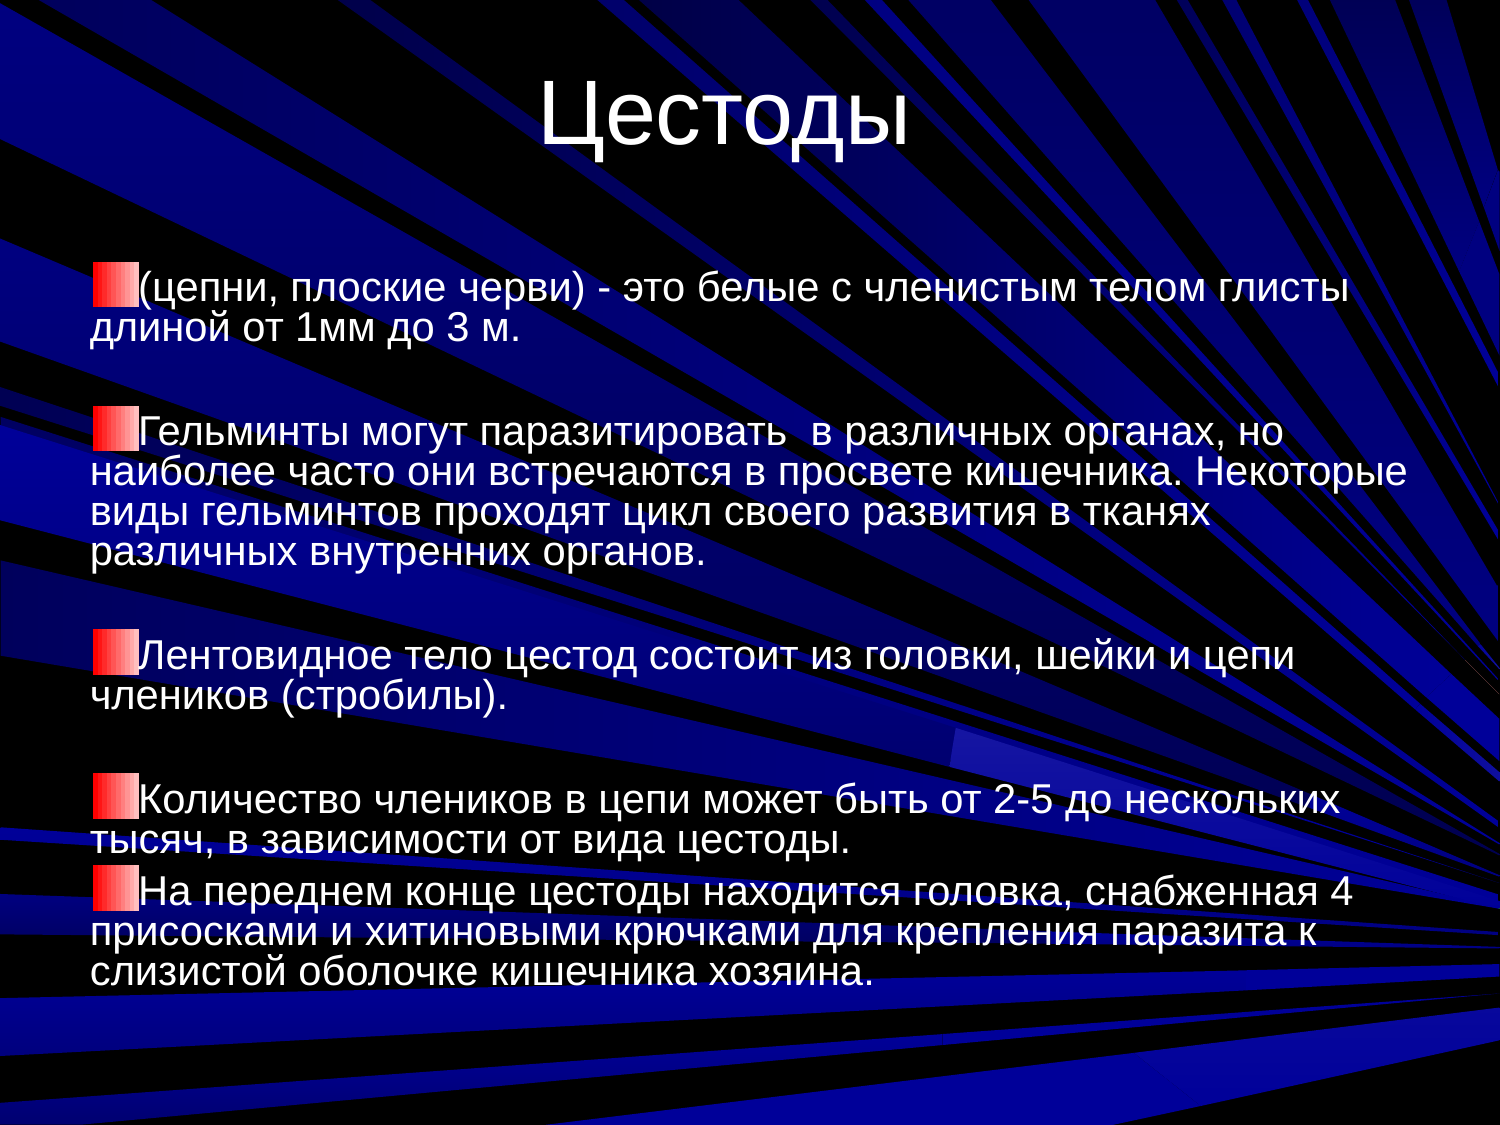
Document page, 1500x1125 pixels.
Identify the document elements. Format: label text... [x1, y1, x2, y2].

title Цестоды [75, 45, 1425, 234]
list (цепни, плоские черви) - это белые с членистым телом глисты длиной от 1мм до 3 м. Гельминты могут паразитировать в различных органах, но наиболее часто они встречаются в просвете кишечника. Некоторые виды гельминтов проходят цикл своего развития в тканях различных внутренних органов. Лентовидное тело цестод состоит из головки, шейки и цепи члеников (стробилы). Количество члеников в цепи может быть от 2-5 до нескольких тысяч, в зависимости от вида цестоды. На переднем конце цестоды находится головка, снабженная 4 присосками и хитиновыми крючками для крепления паразита к слизистой оболочке кишечника хозяина. [75, 262, 1425, 1006]
